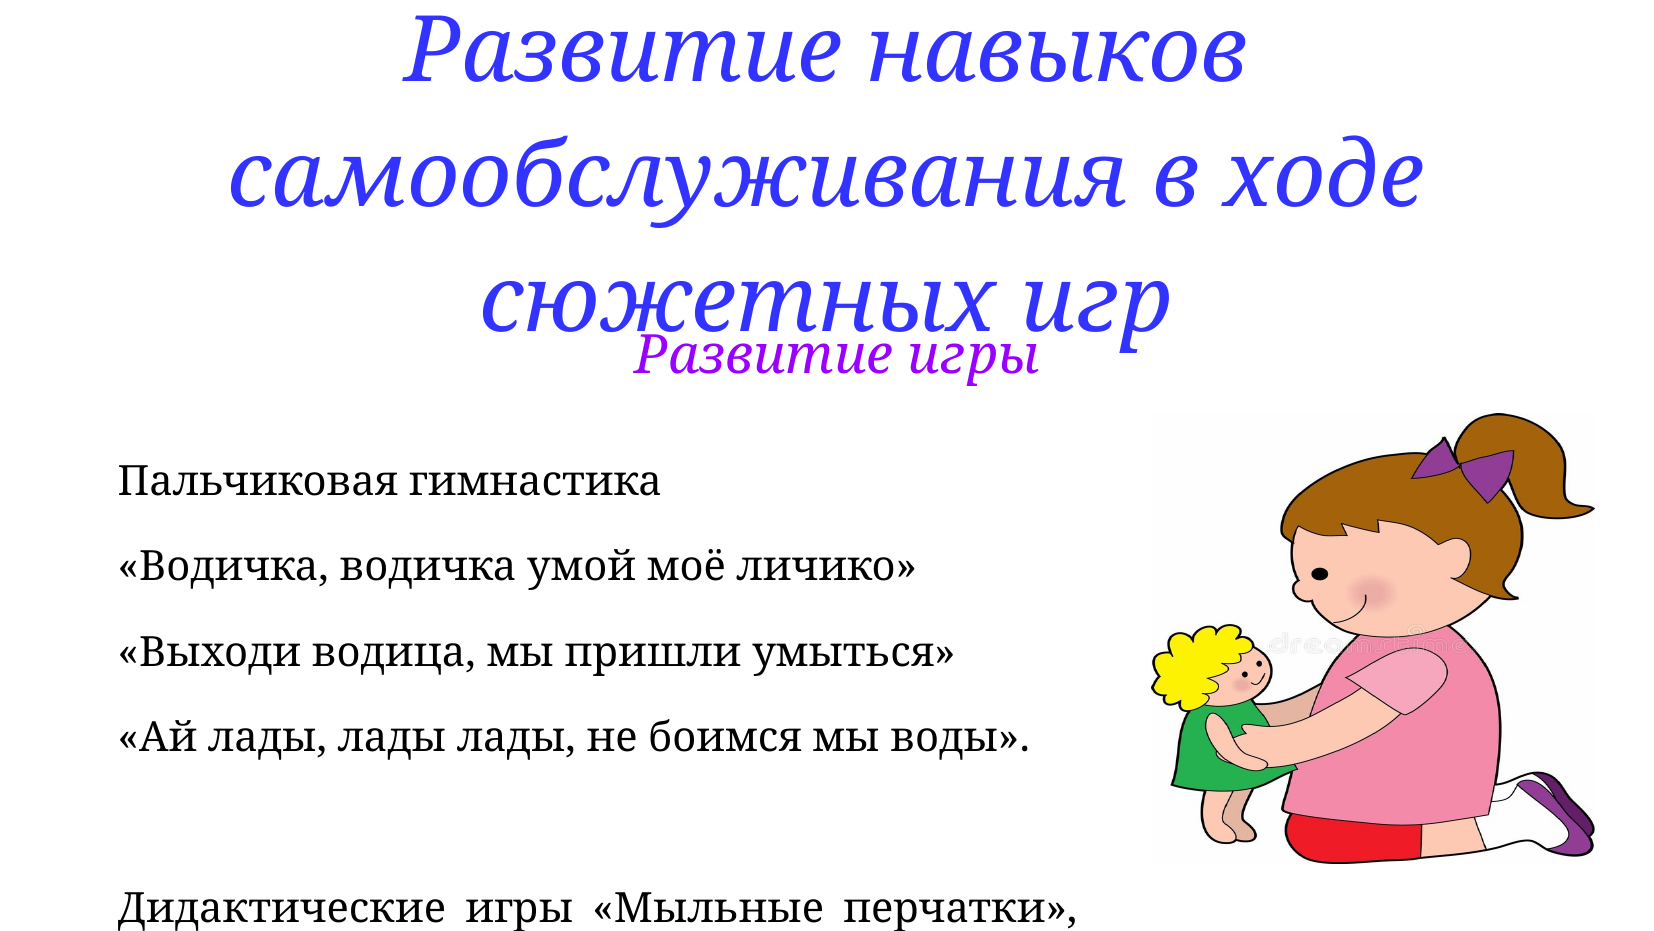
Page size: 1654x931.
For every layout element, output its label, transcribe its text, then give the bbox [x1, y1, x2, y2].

title Развитие навыков самообслуживания в ходе сюжетных игр [82, 33, 1571, 309]
picture [1151, 413, 1595, 864]
text_box Пальчиковая гимнастика «Водичка, водичка умой моё личико» «Выходи водица, мы пришли умыться» «Ай лады, лады лады, не боимся мы воды». Дидактические игры «Мыльные перчатки», «Подбери кукле одежду для прогулки». [29, 414, 1093, 931]
text_box Развитие игры [620, 308, 1211, 433]
